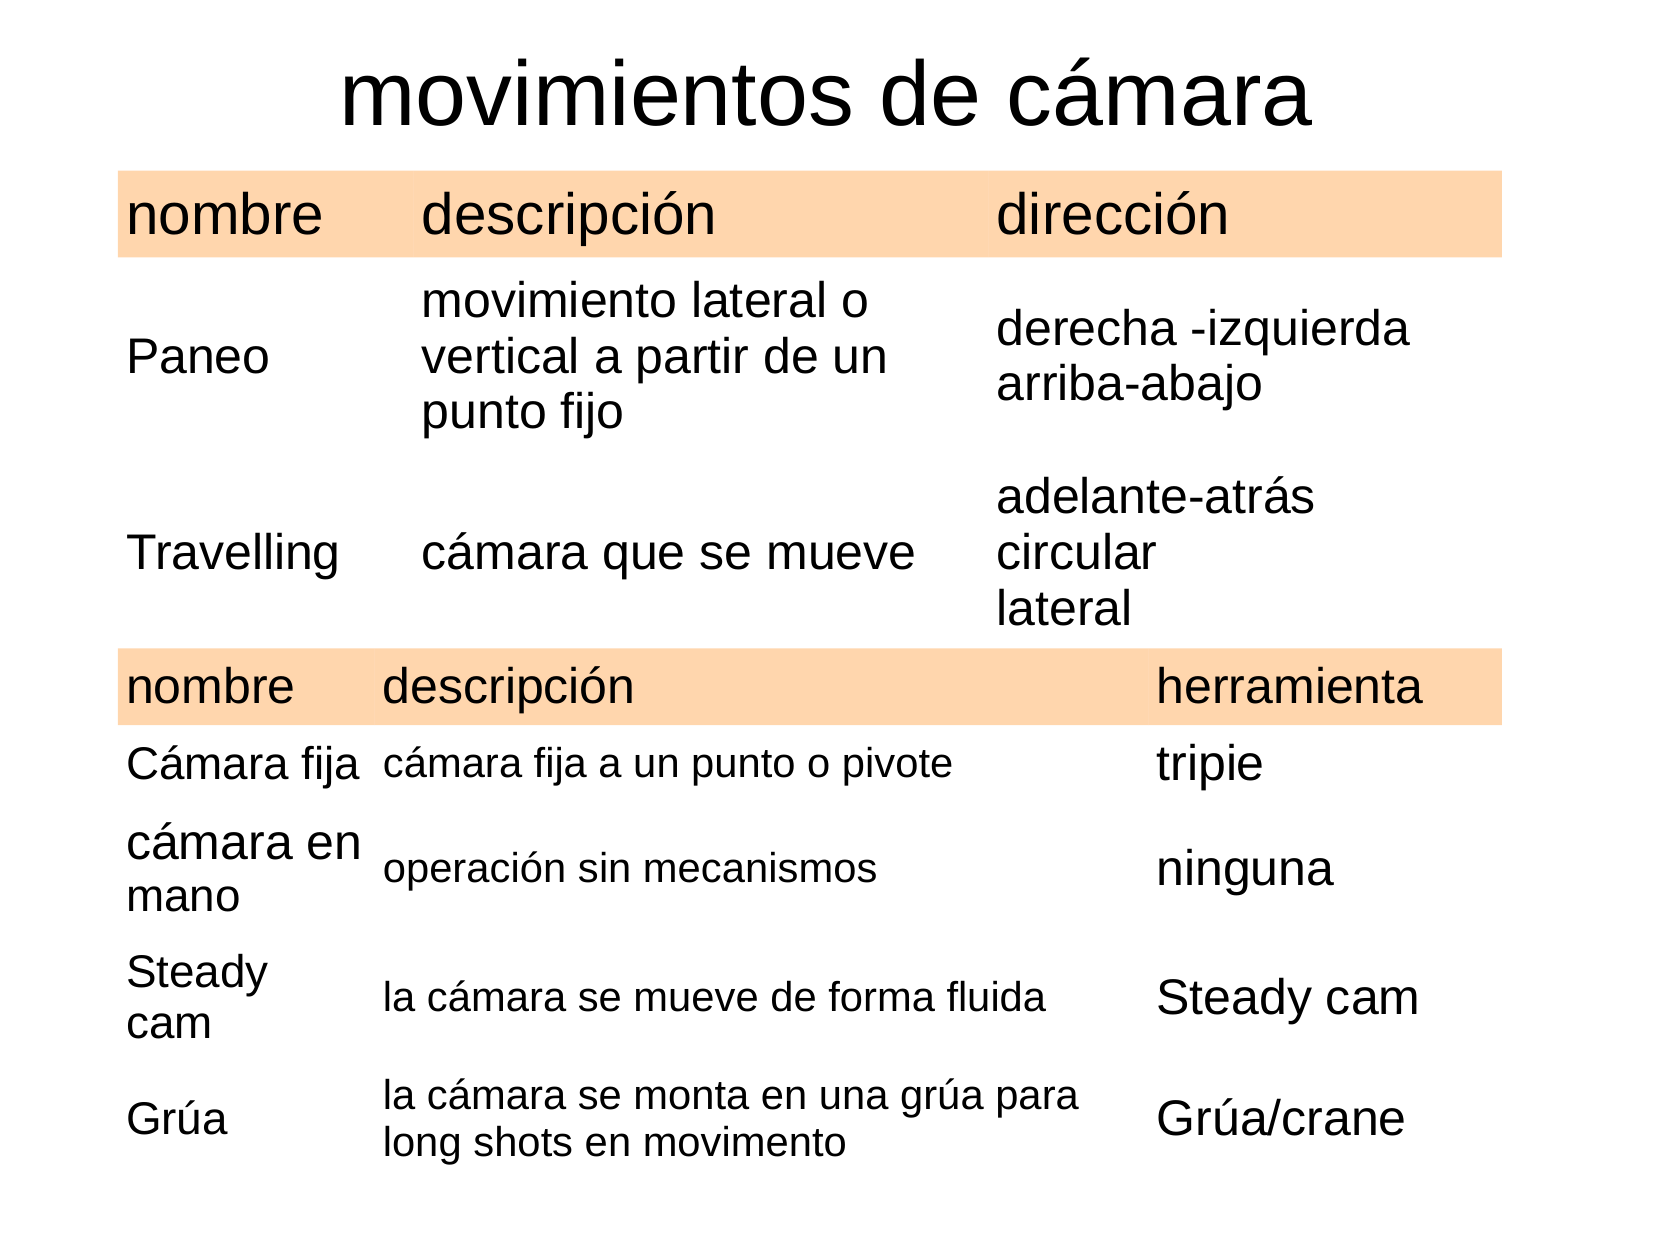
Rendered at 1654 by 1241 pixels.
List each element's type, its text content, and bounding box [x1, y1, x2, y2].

table_cell Steady cam [1148, 933, 1502, 1060]
table_cell tripie [1148, 725, 1502, 802]
table_cell adelante-atrás circular lateral [988, 454, 1502, 648]
table_cell Steady cam [118, 933, 375, 1060]
table_header descripción [413, 171, 988, 257]
table_cell ninguna [1148, 802, 1502, 933]
table_cell Paneo [118, 257, 413, 454]
table_cell Cámara fija [118, 725, 375, 802]
table_cell derecha -izquierda arriba-abajo [988, 257, 1502, 454]
table_header herramienta [1148, 648, 1502, 725]
table_cell Grúa [118, 1060, 375, 1177]
table_cell la cámara se mueve de forma fluida [375, 933, 1148, 1060]
table_cell movimiento lateral o vertical a partir de un punto fijo [413, 257, 988, 454]
table_header nombre [118, 171, 413, 257]
table_header descripción [375, 648, 1148, 725]
table_cell cámara que se mueve [413, 454, 988, 648]
table_header dirección [988, 171, 1502, 257]
table_cell la cámara se monta en una grúa para long shots en movimento [375, 1060, 1148, 1177]
table_cell operación sin mecanismos [375, 802, 1148, 933]
table_cell cámara fija a un punto o pivote [375, 725, 1148, 802]
table_cell Travelling [118, 454, 413, 648]
table_cell cámara en mano [118, 802, 375, 933]
title movimientos de cámara [116, 0, 1538, 251]
table_cell Grúa/crane [1148, 1060, 1502, 1177]
table_header nombre [118, 648, 375, 725]
